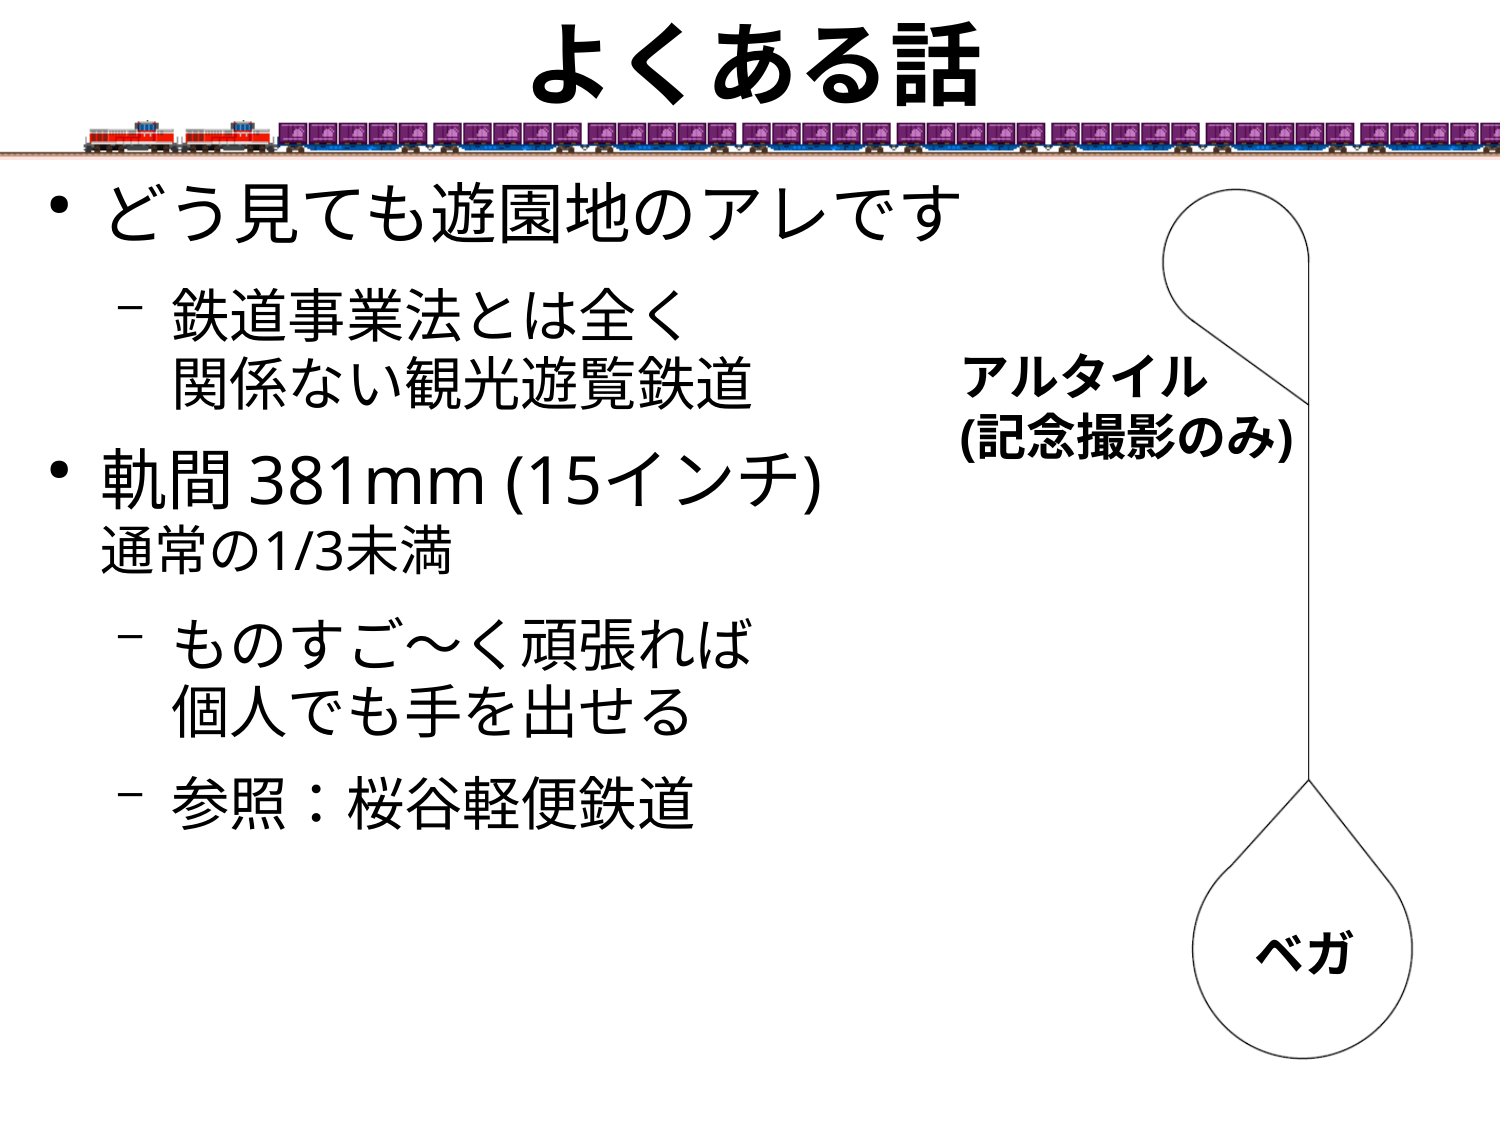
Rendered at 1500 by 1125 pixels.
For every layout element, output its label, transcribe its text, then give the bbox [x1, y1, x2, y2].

picture [1151, 185, 1421, 1063]
text_box ベガ [1240, 915, 1477, 991]
list どう見ても遊園地のアレです 鉄道事業法とは全く 関係ない観光遊覧鉄道 軌間 381mm (15インチ) 通常の1/3未満 ものすご～く頑張れば 個人でも手を出せる 参照：桜谷軽便鉄道 [29, 177, 1004, 1093]
text_box アルタイル (記念撮影のみ) [944, 337, 1359, 473]
picture [0, 120, 1500, 160]
title よくある話 [59, 0, 1447, 128]
